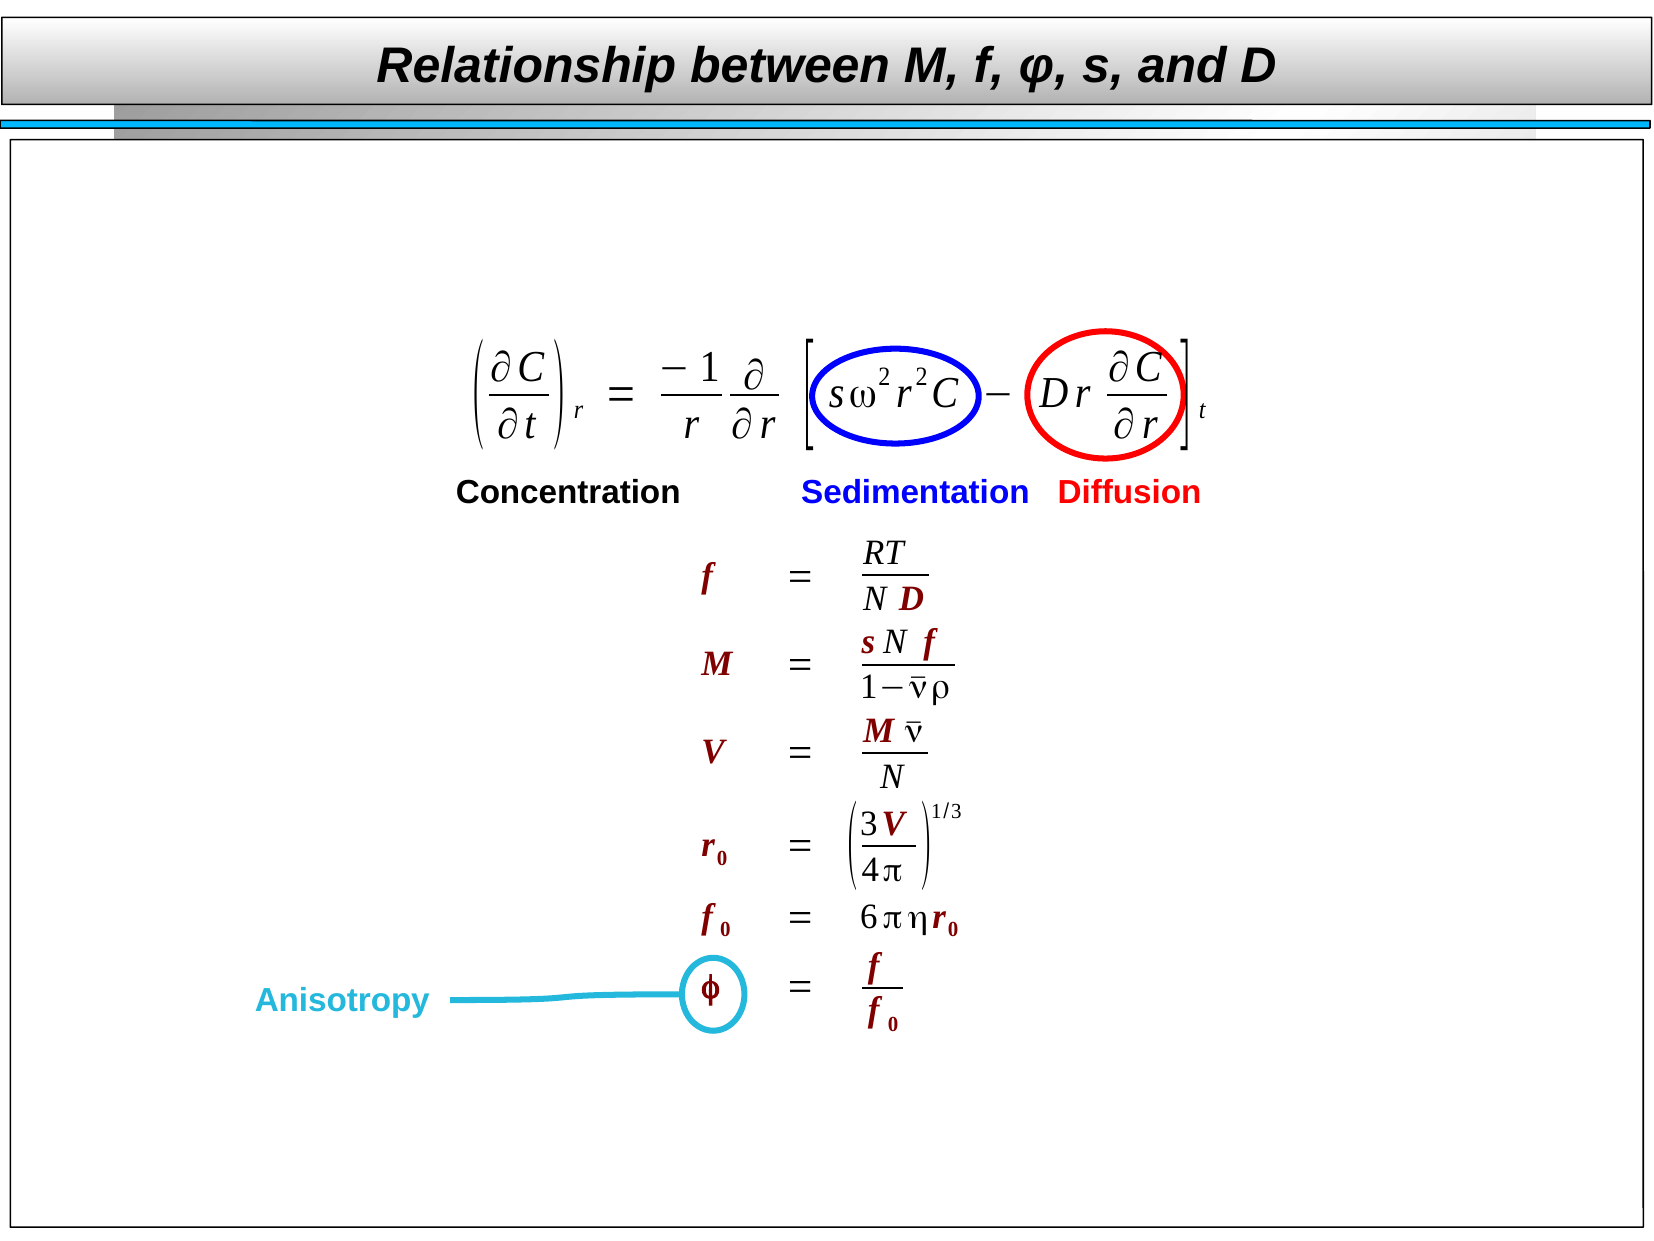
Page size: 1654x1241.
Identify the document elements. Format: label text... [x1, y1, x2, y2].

chart [687, 524, 968, 1035]
text_box Relationship between M, f, φ, s, and D [1, 17, 1652, 105]
text_box Concentration Sedimentation Diffusion [441, 466, 1217, 518]
chart [687, 961, 741, 1027]
text_box [10, 139, 1644, 1228]
text_box [0, 120, 1651, 129]
chart [464, 337, 1214, 453]
text_box Anisotropy [240, 974, 451, 1026]
